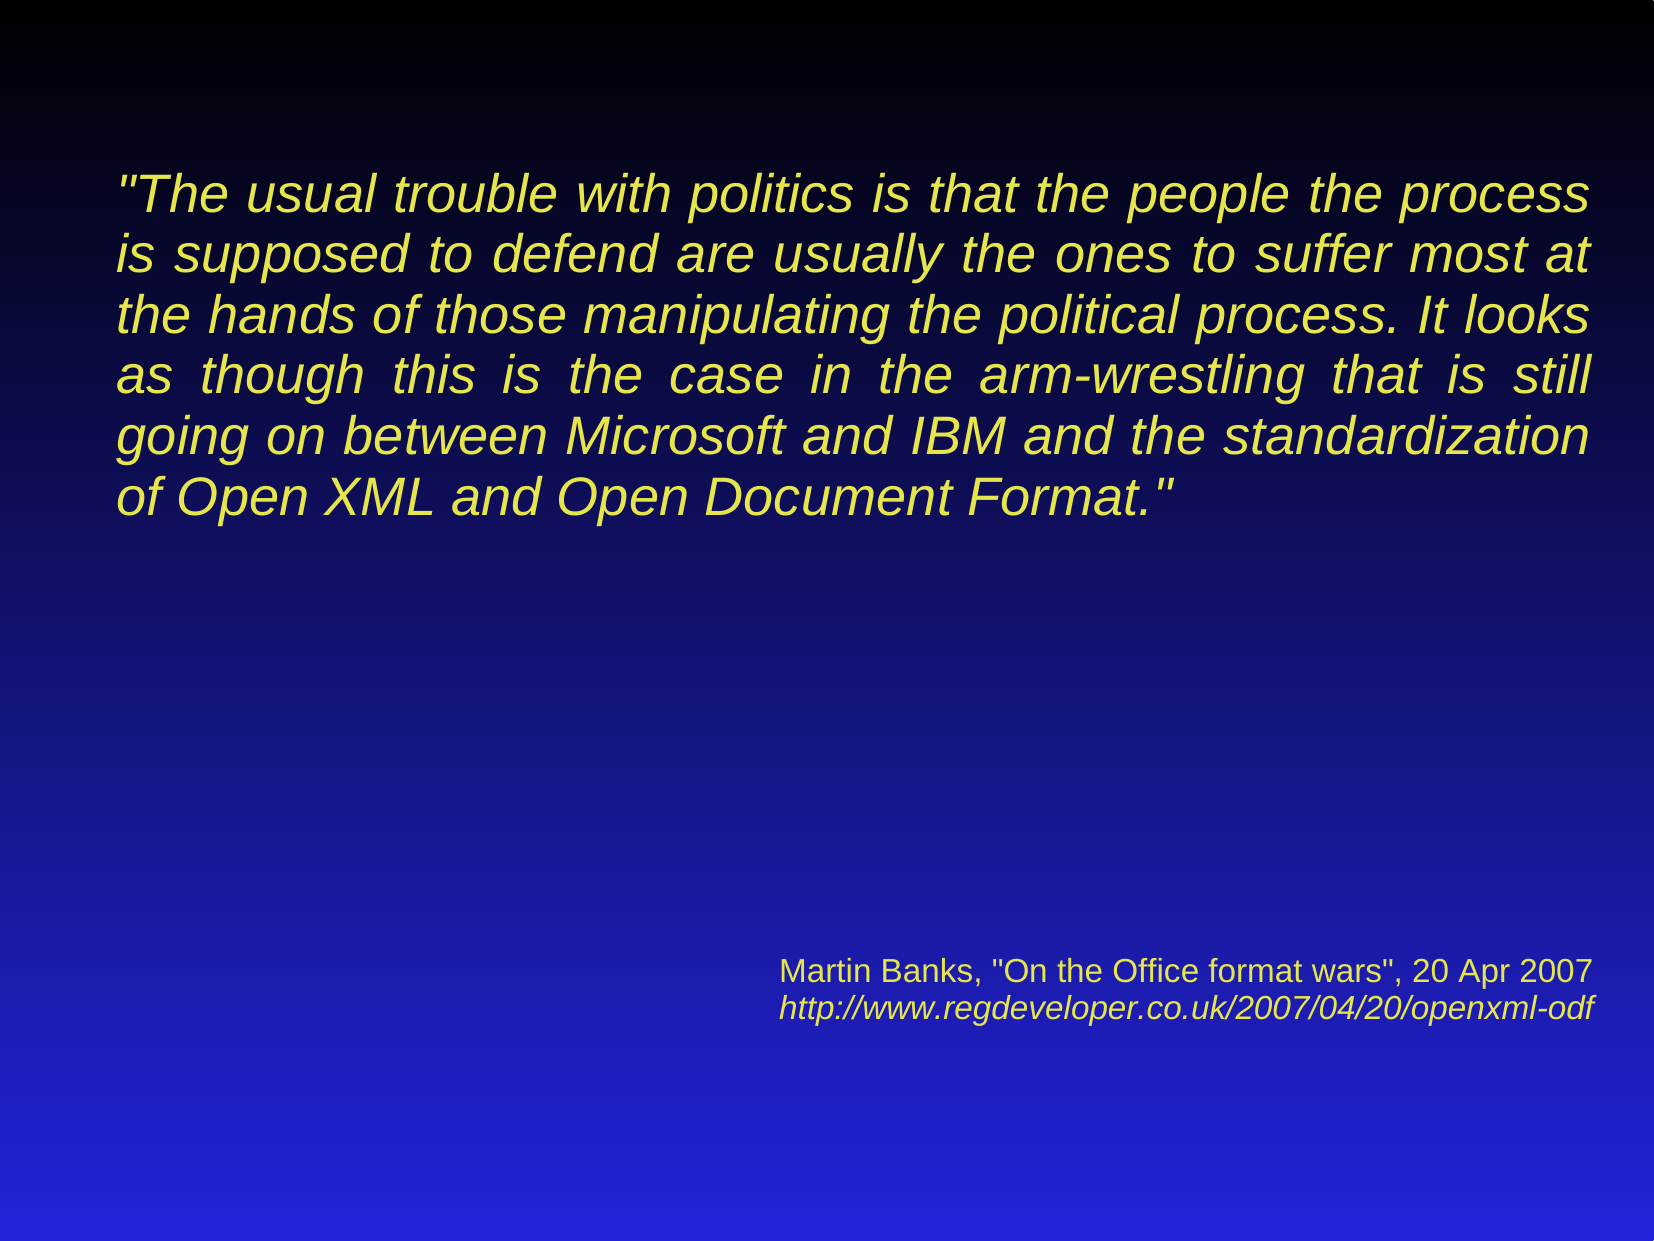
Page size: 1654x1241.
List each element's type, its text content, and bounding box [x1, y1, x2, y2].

text_box Martin Banks, "On the Office format wars", 20 Apr 2007 http://www.regdeveloper.co.uk/2007/04/20/openxml-odf [779, 952, 1596, 1027]
text_box "The usual trouble with politics is that the people the process is supposed to defend are usually the ones to suffer most at the hands of those manipulating the political process. It looks as though this is the case in the arm-wrestling that is still going on between Microsoft and IBM and the standardization of Open XML and Open Document Format." [116, 163, 1594, 556]
